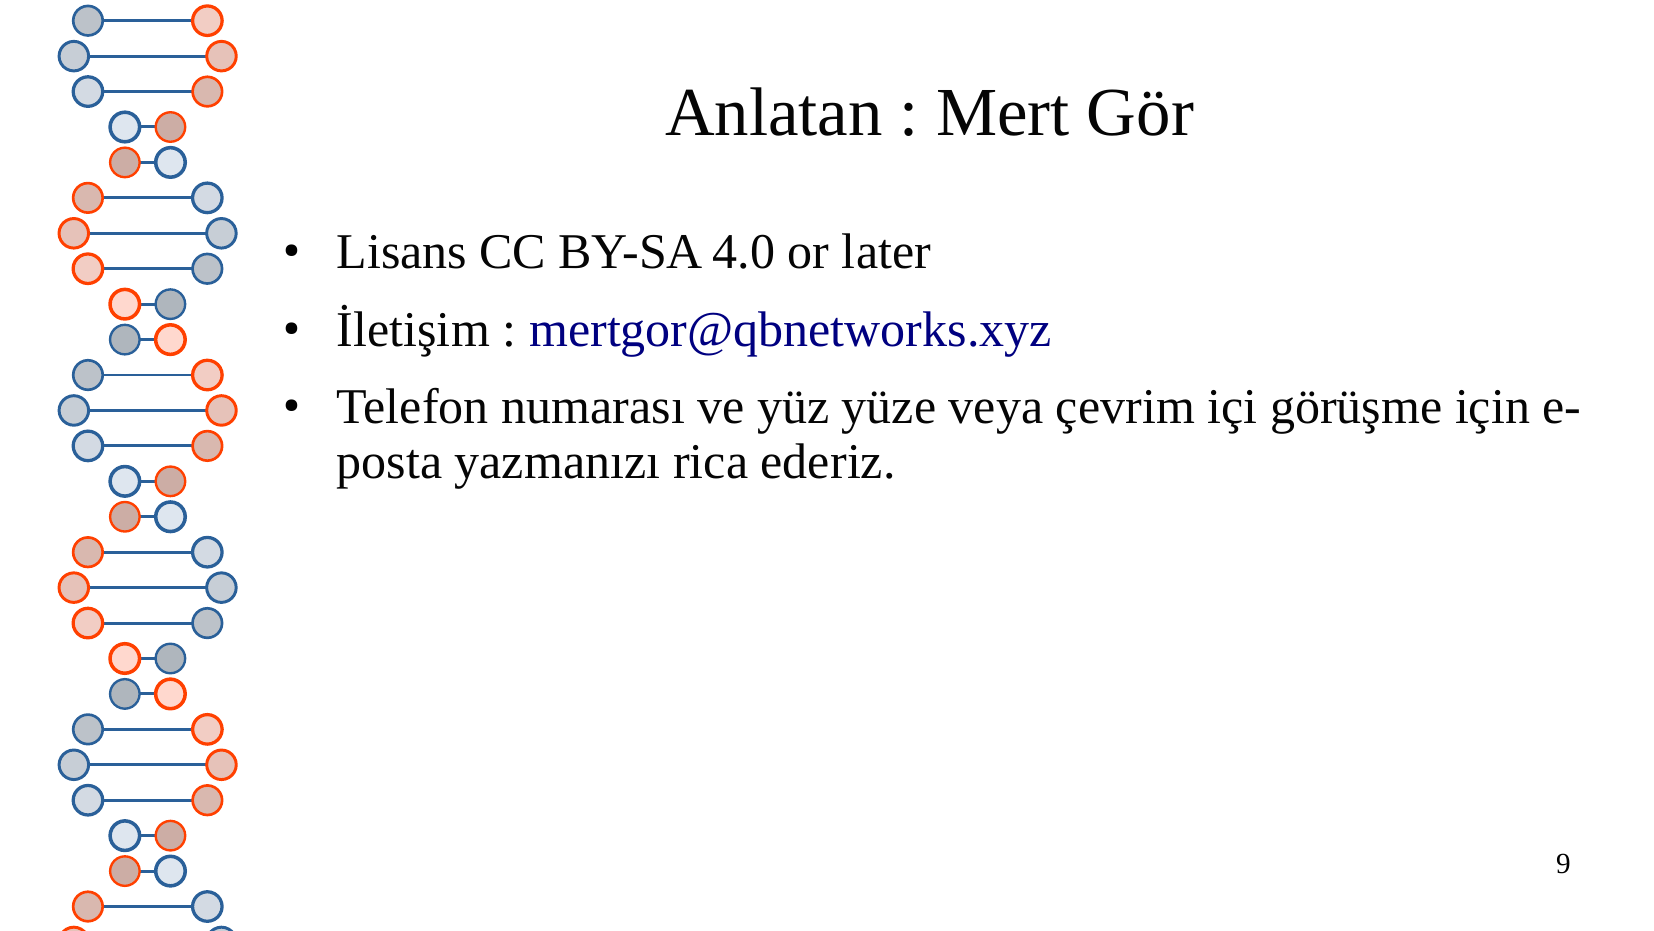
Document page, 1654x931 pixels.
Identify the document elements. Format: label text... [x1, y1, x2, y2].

title Anlatan : Mert Gör [265, 35, 1595, 189]
list Lisans CC BY-SA 4.0 or later İletişim : mertgor@qbnetworks.xyz Telefon numarası ve yüz yüze veya çevrim içi görüşme için e-posta yazmanızı rica ederiz. [265, 224, 1595, 764]
